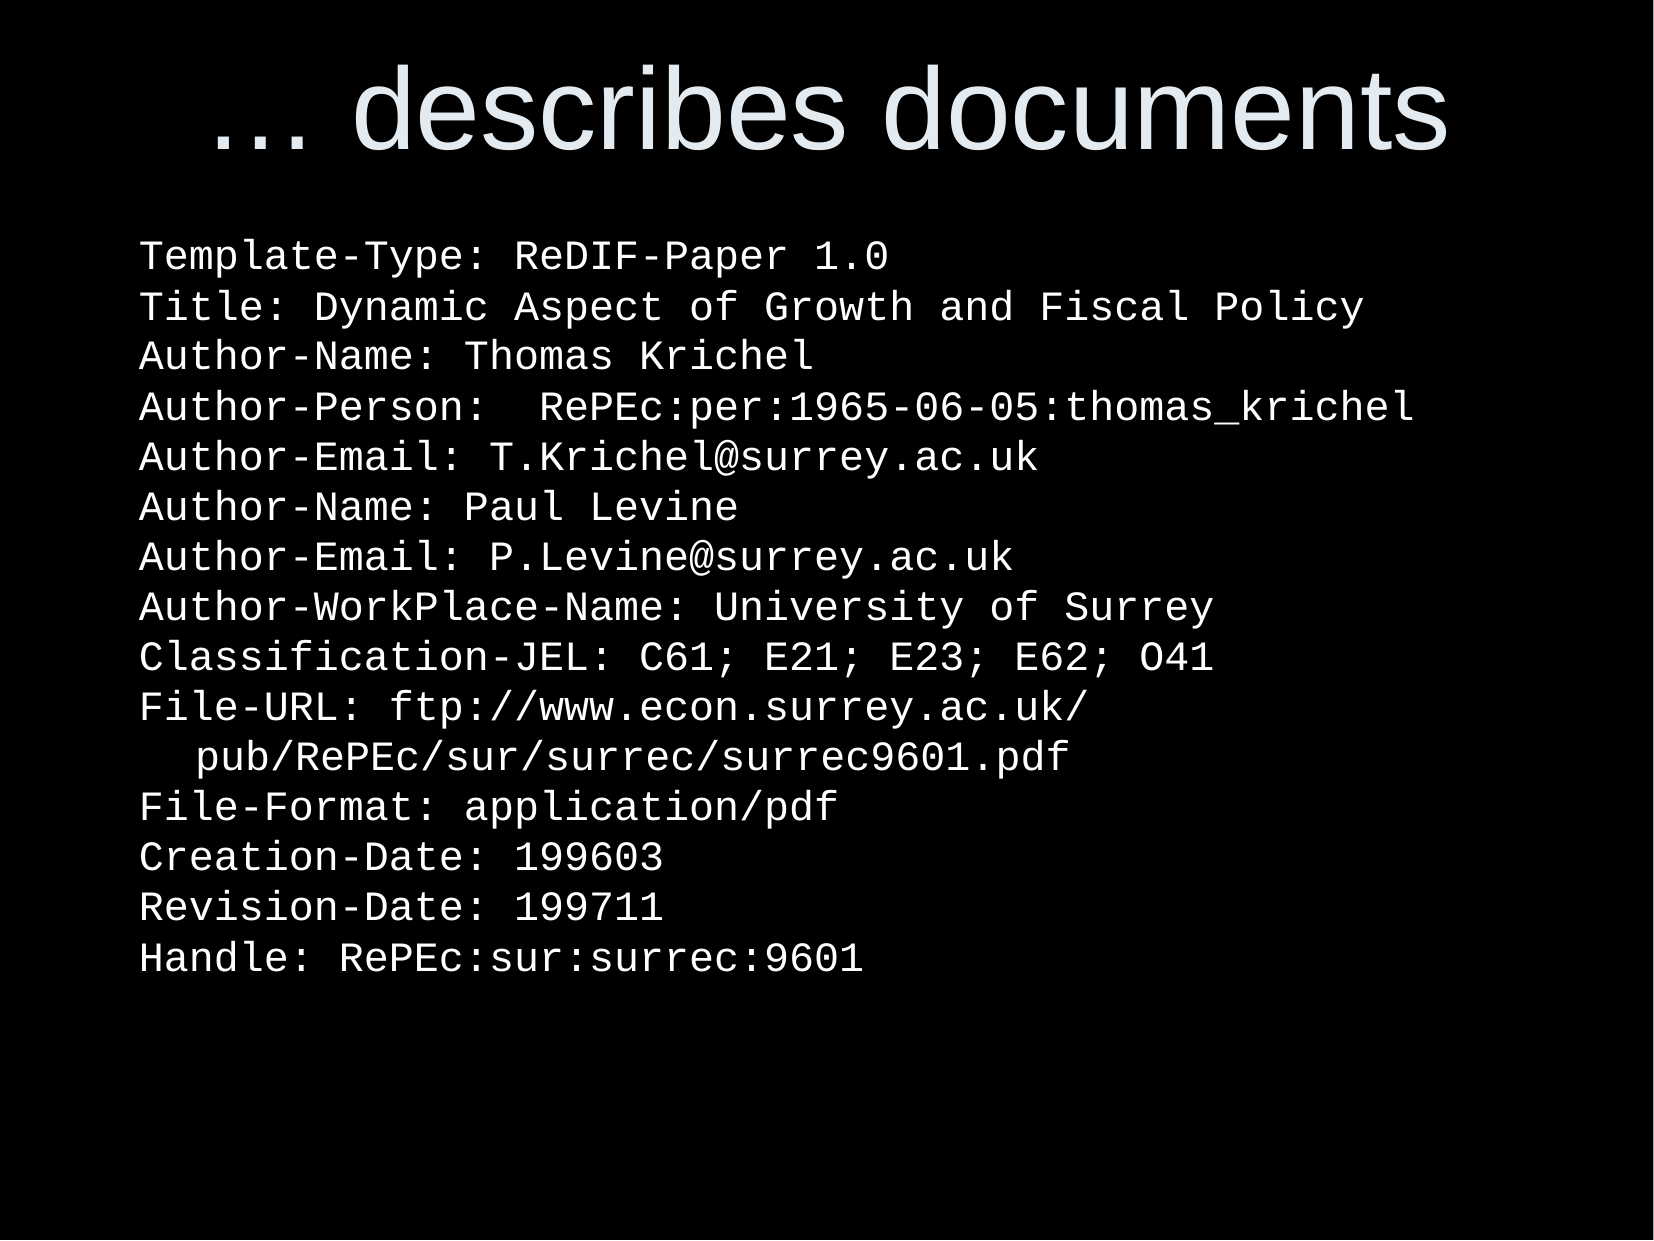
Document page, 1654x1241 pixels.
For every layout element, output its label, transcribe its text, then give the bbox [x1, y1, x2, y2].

title … describes documents [124, 0, 1530, 207]
list Template-Type: ReDIF-Paper 1.0 Title: Dynamic Aspect of Growth and Fiscal Policy Author-Name: Thomas Krichel Author-Person: RePEc:per:1965-06-05:thomas_krichel Author-Email: T.Krichel@surrey.ac.uk Author-Name: Paul Levine Author-Email: P.Levine@surrey.ac.uk Author-WorkPlace-Name: University of Surrey Classification-JEL: C61; E21; E23; E62; O41 File-URL: ftp://www.econ.surrey.ac.uk/ pub/RePEc/sur/surrec/surrec9601.pdf File-Format: application/pdf Creation-Date: 199603 Revision-Date: 199711 Handle: RePEc:sur:surrec:9601 [124, 220, 1530, 1103]
